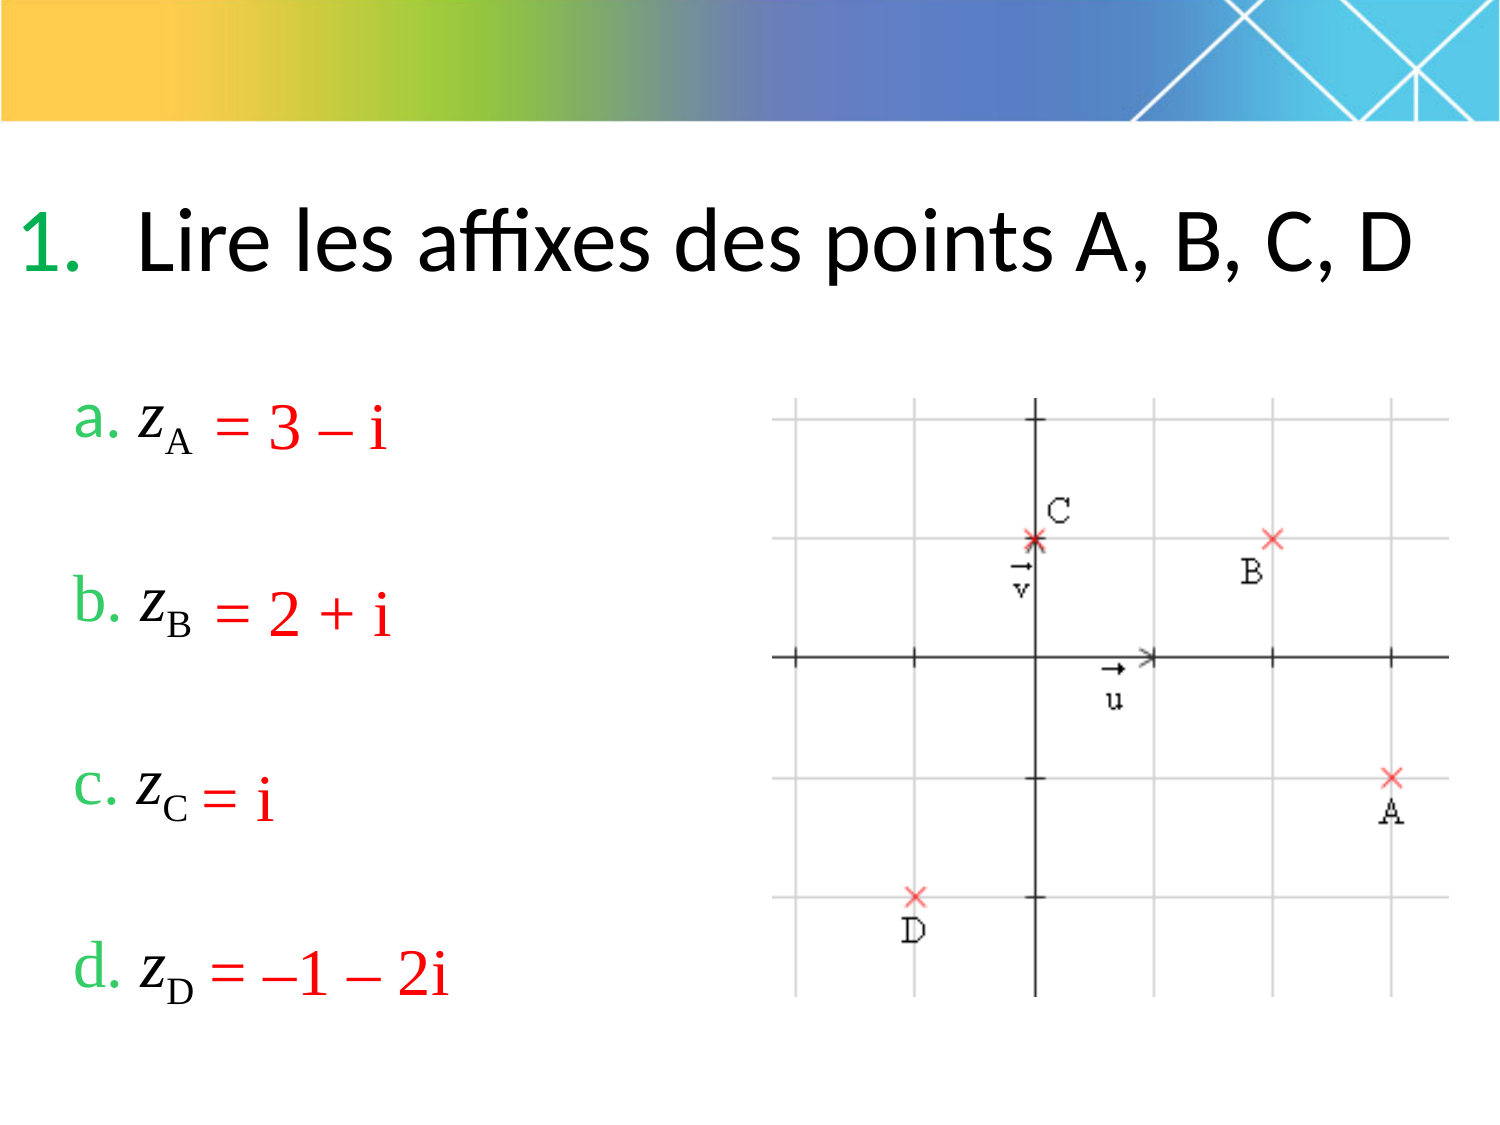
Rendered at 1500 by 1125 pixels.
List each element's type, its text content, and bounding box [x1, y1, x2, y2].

text_box = i [186, 747, 307, 843]
text_box = 2 + i [199, 562, 408, 659]
picture [0, 0, 1500, 123]
text_box = 3 – i [199, 375, 404, 471]
text_box = –1 – 2i [194, 921, 466, 1017]
title Lire les affixes des points A, B, C, D [0, 163, 1500, 305]
text_box a. zA b. zB c. zC d. zD [58, 363, 744, 1021]
picture [772, 398, 1449, 997]
